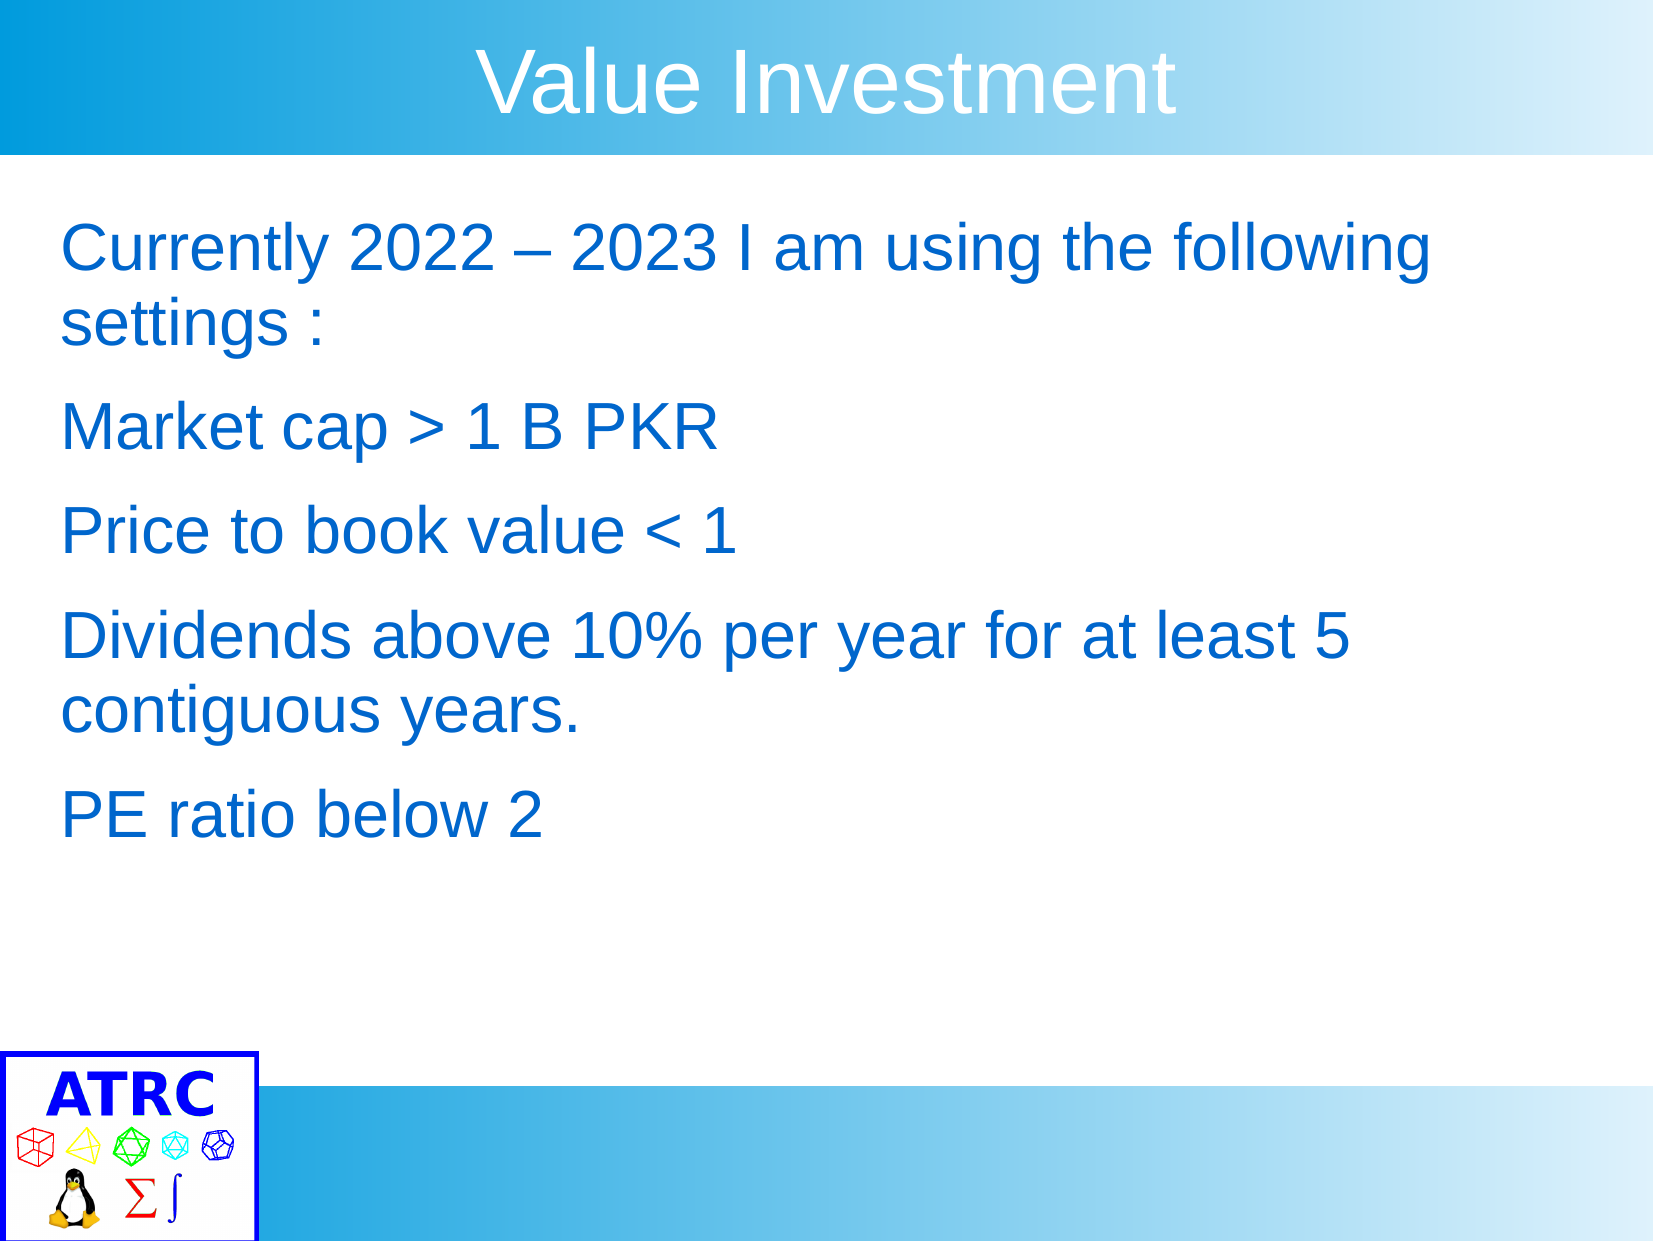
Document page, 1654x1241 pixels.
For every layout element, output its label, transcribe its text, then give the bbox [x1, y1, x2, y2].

picture [0, 1051, 259, 1241]
list Currently 2022 – 2023 I am using the following settings : Market cap > 1 B PKR Price to book value < 1 Dividends above 10% per year for at least 5 contiguous years. PE ratio below 2 [60, 210, 1549, 930]
title Value Investment [82, 30, 1571, 135]
